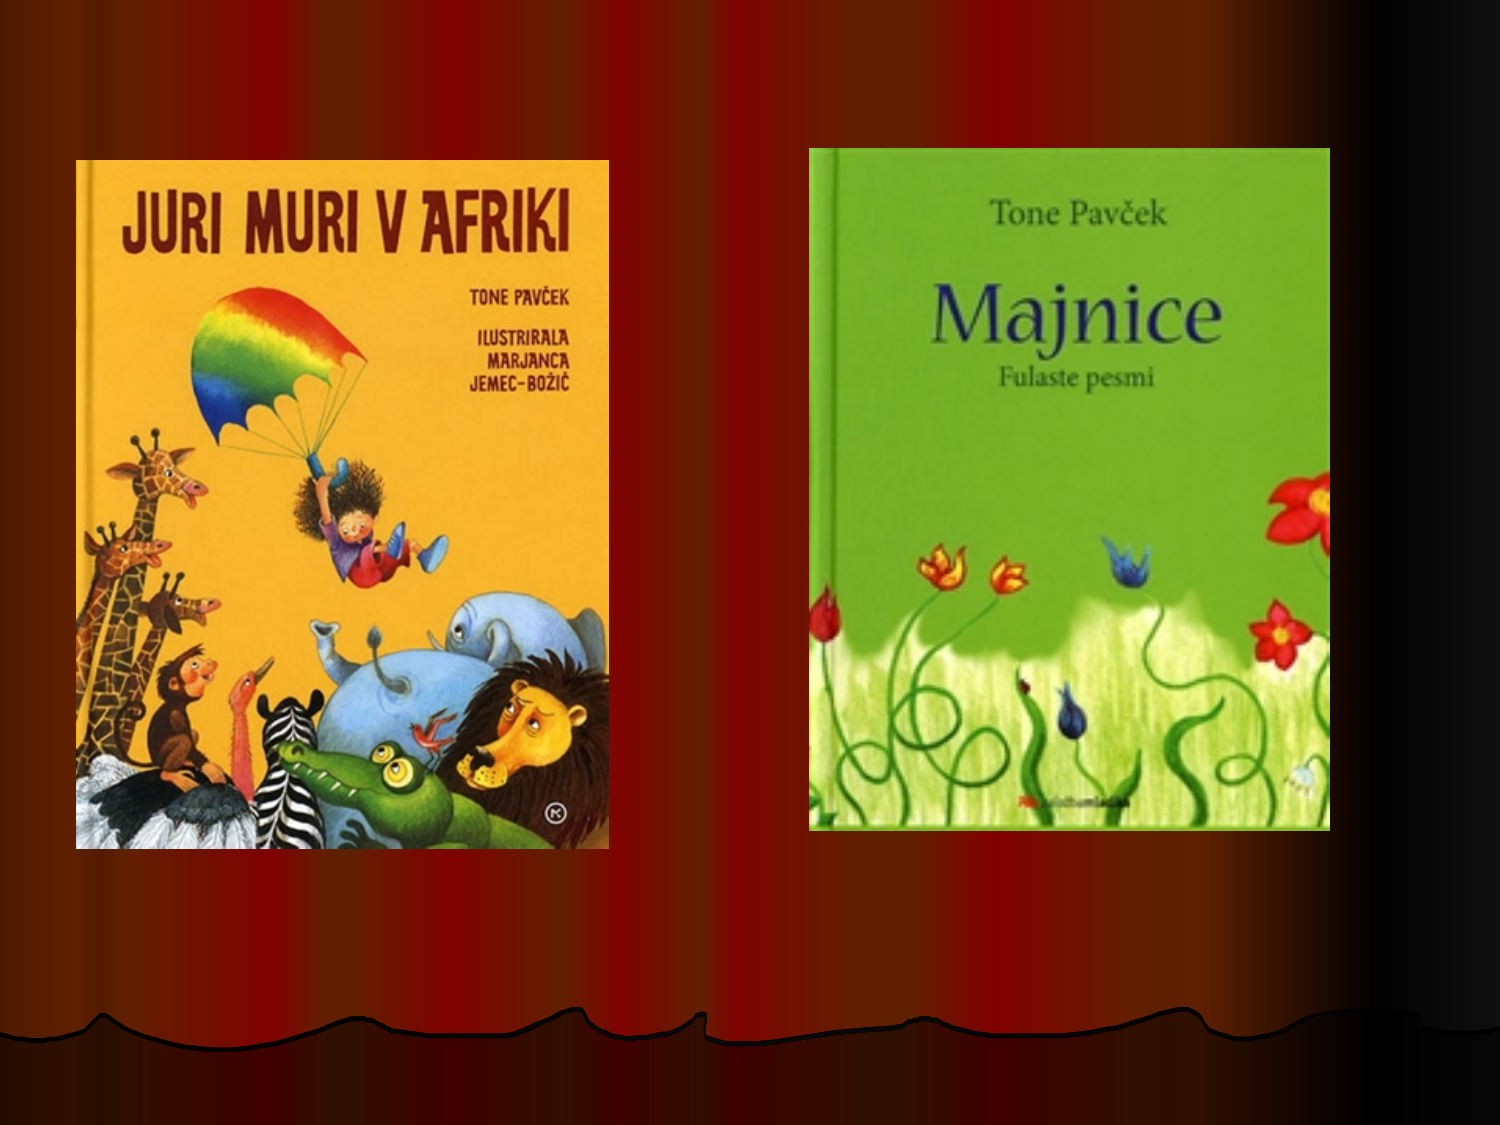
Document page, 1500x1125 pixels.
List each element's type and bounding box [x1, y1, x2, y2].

picture [76, 160, 609, 849]
picture [809, 148, 1330, 831]
